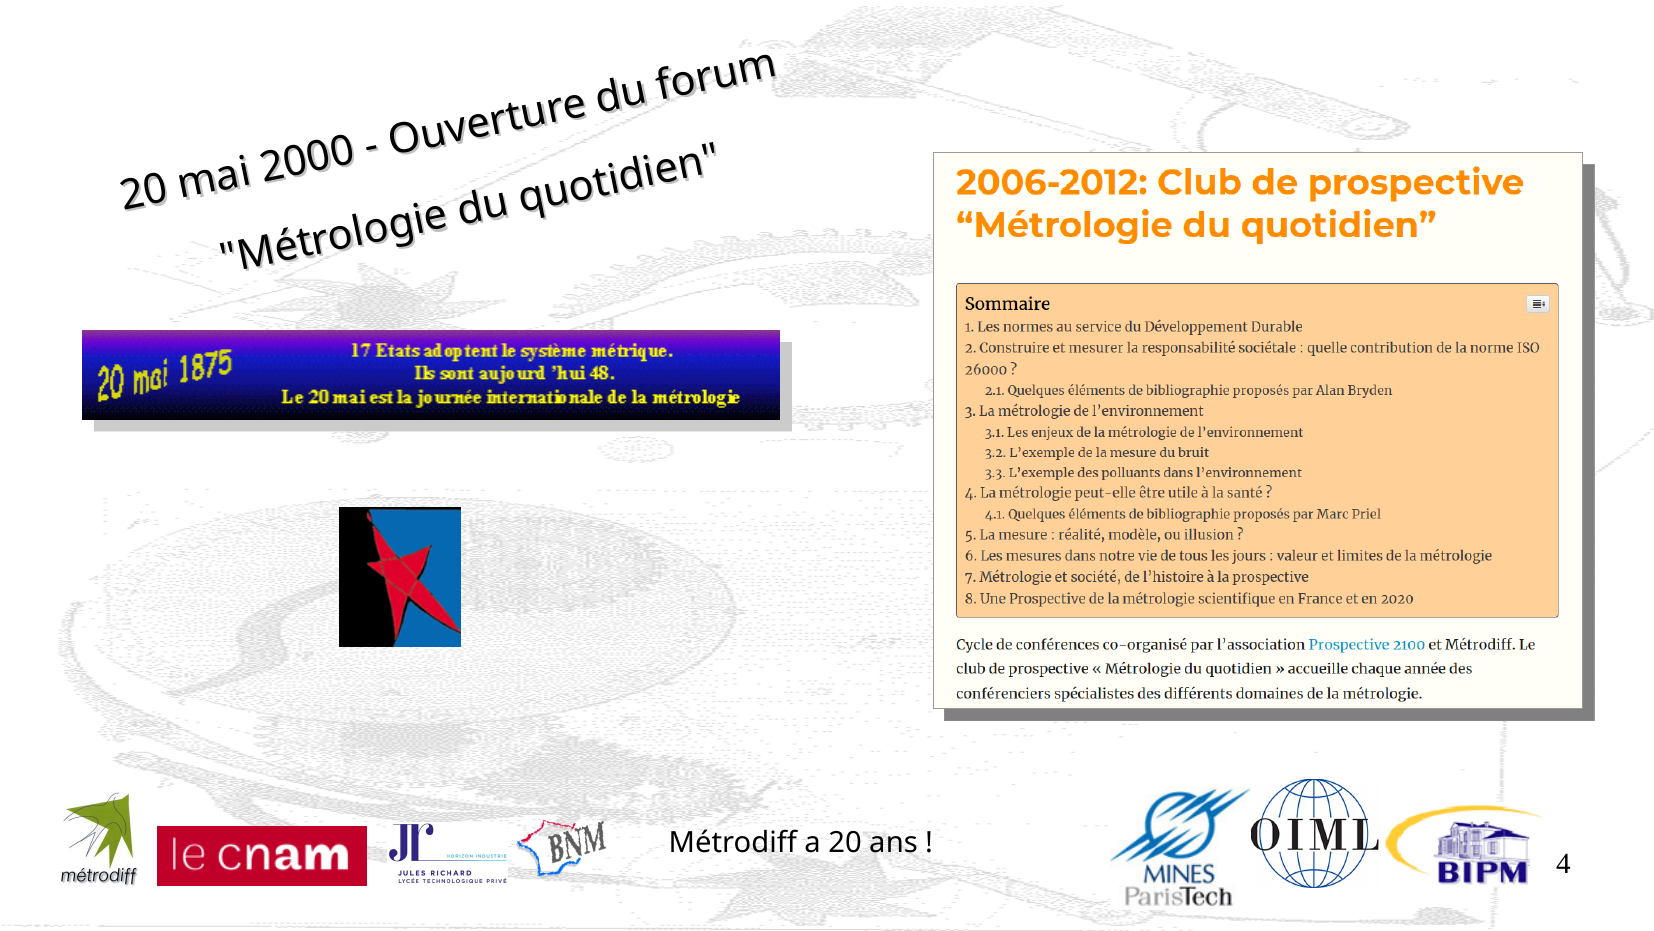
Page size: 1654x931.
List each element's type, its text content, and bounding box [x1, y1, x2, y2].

picture [0, 0, 1654, 931]
text_box 20 mai 2000 - Ouverture du forum "Métrologie du quotidien" [35, 6, 911, 403]
